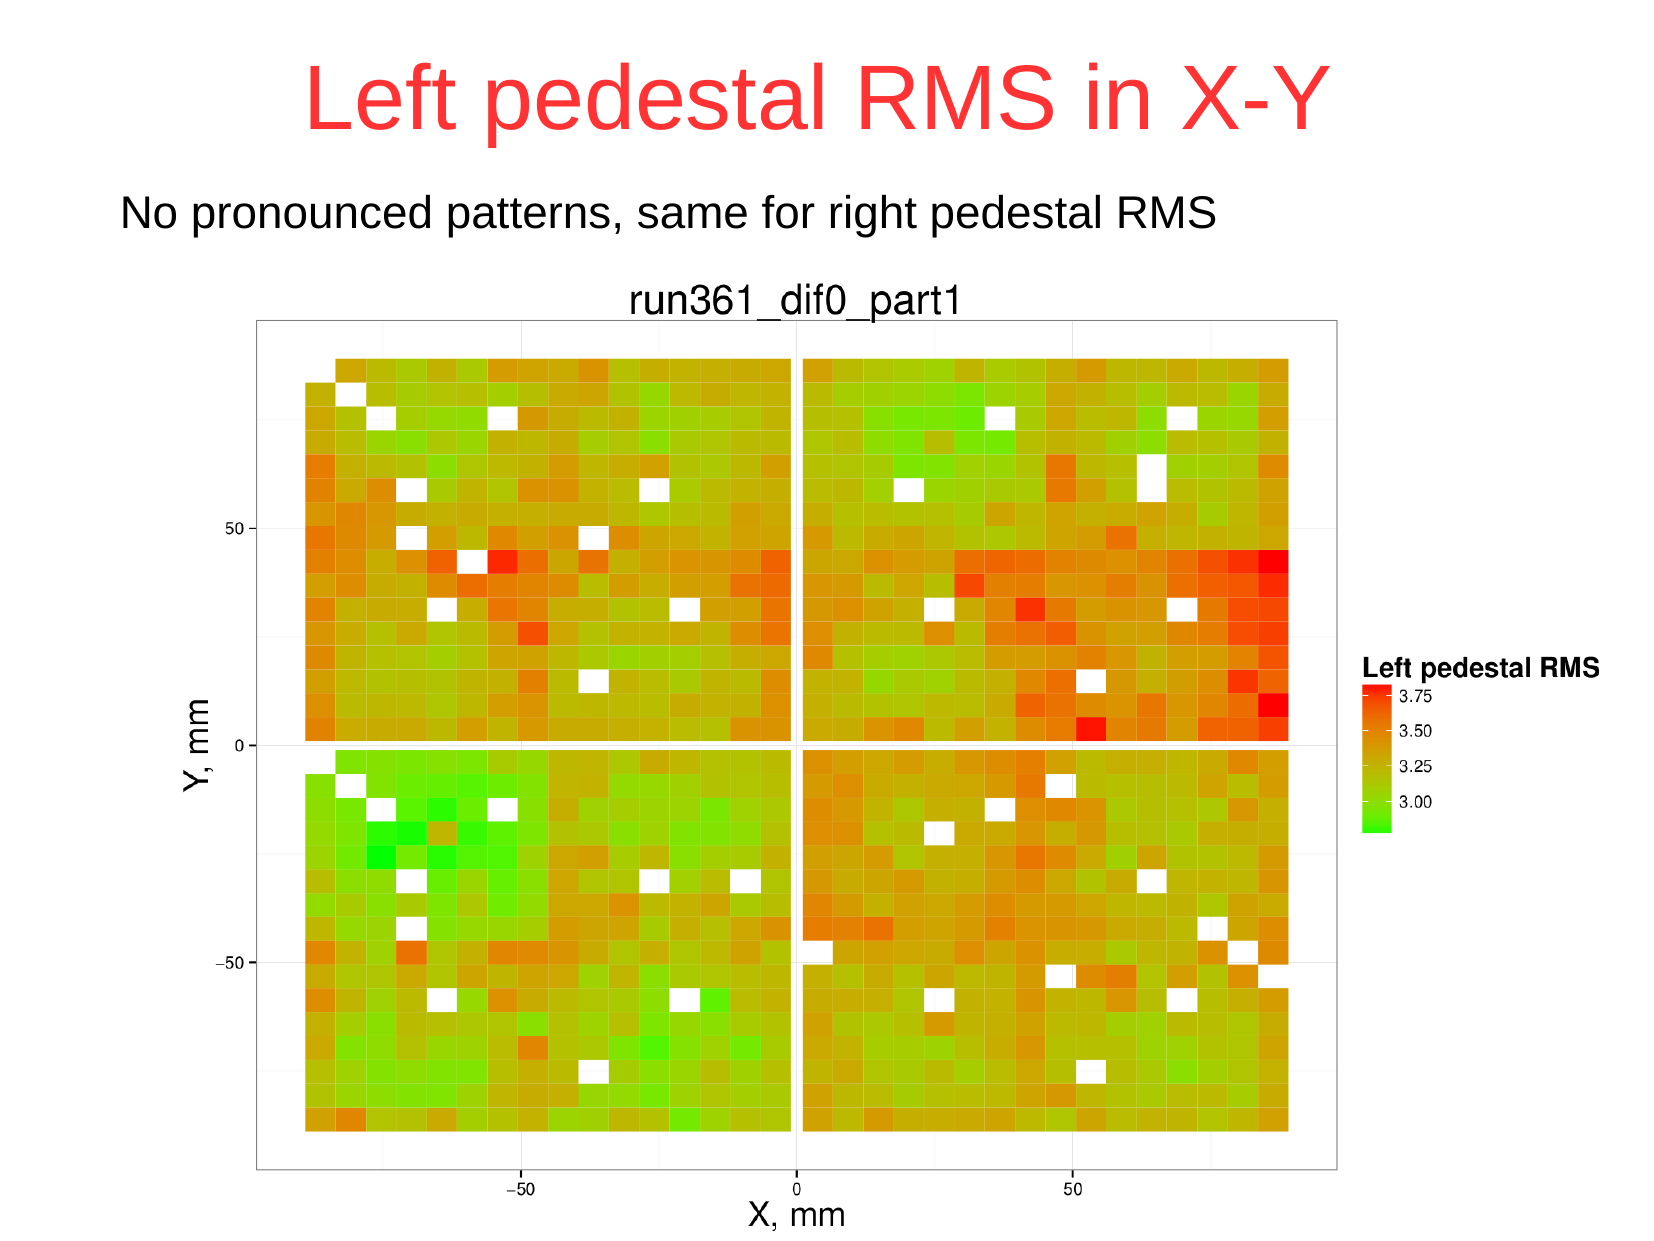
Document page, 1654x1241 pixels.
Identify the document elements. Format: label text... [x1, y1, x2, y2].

title Left pedestal RMS in X-Y [75, 15, 1564, 181]
text_box No pronounced patterns, same for right pedestal RMS [105, 180, 1606, 298]
picture [165, 253, 1650, 1241]
